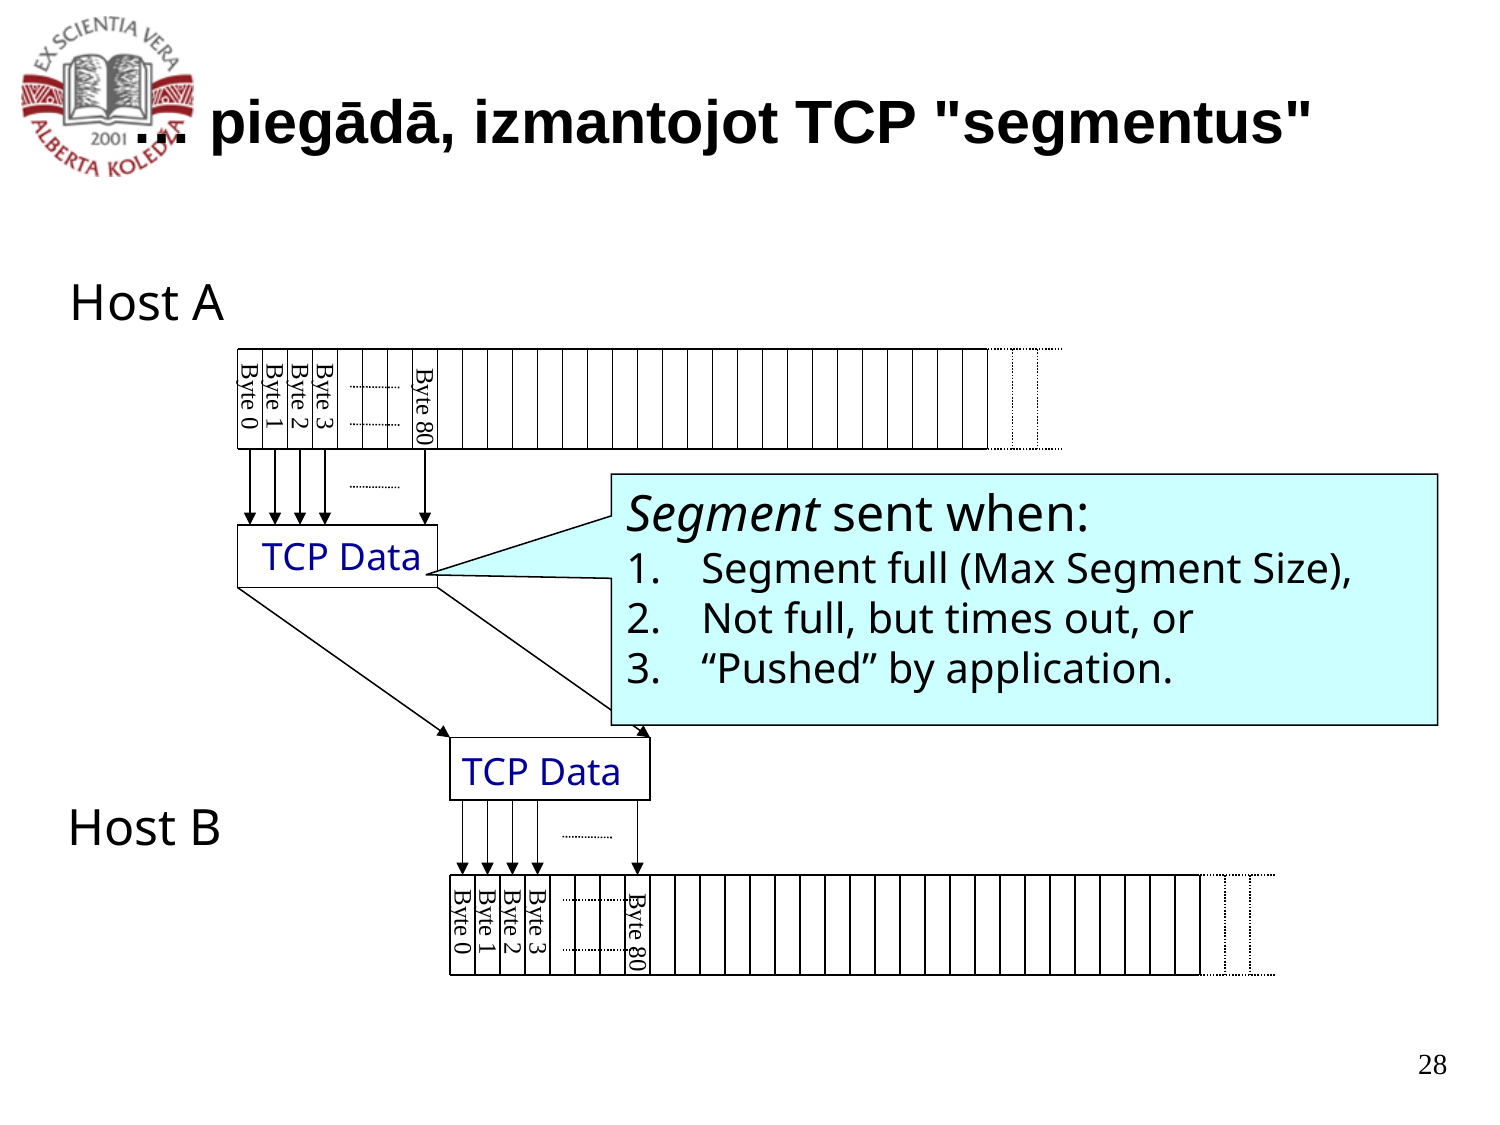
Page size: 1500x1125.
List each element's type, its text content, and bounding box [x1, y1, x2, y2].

text_box TCP Data [447, 740, 637, 801]
text_box Segment sent when: Segment full (Max Segment Size), Not full, but times out, or “Pushed” by application. [425, 474, 1438, 726]
text_box Byte 80 [403, 353, 450, 462]
text_box Byte 0 [441, 874, 466, 971]
text_box [449, 737, 650, 800]
text_box Byte 80 [616, 878, 663, 987]
picture [21, 16, 194, 177]
text_box Byte 3 [304, 349, 350, 445]
text_box Host A [55, 262, 240, 338]
text_box [237, 525, 438, 588]
title … piegādā, izmantojot TCP "segmentus" [50, 62, 1374, 175]
text_box TCP Data [247, 525, 437, 586]
text_box Byte 3 [516, 874, 563, 971]
text_box Byte 2 [279, 349, 304, 445]
text_box Byte 1 [253, 348, 300, 445]
text_box Byte 0 [228, 348, 254, 445]
text_box Host B [52, 788, 237, 864]
text_box Byte 1 [466, 874, 491, 971]
text_box Byte 2 [491, 874, 516, 971]
text_box <skaitlis> [1312, 1037, 1463, 1101]
